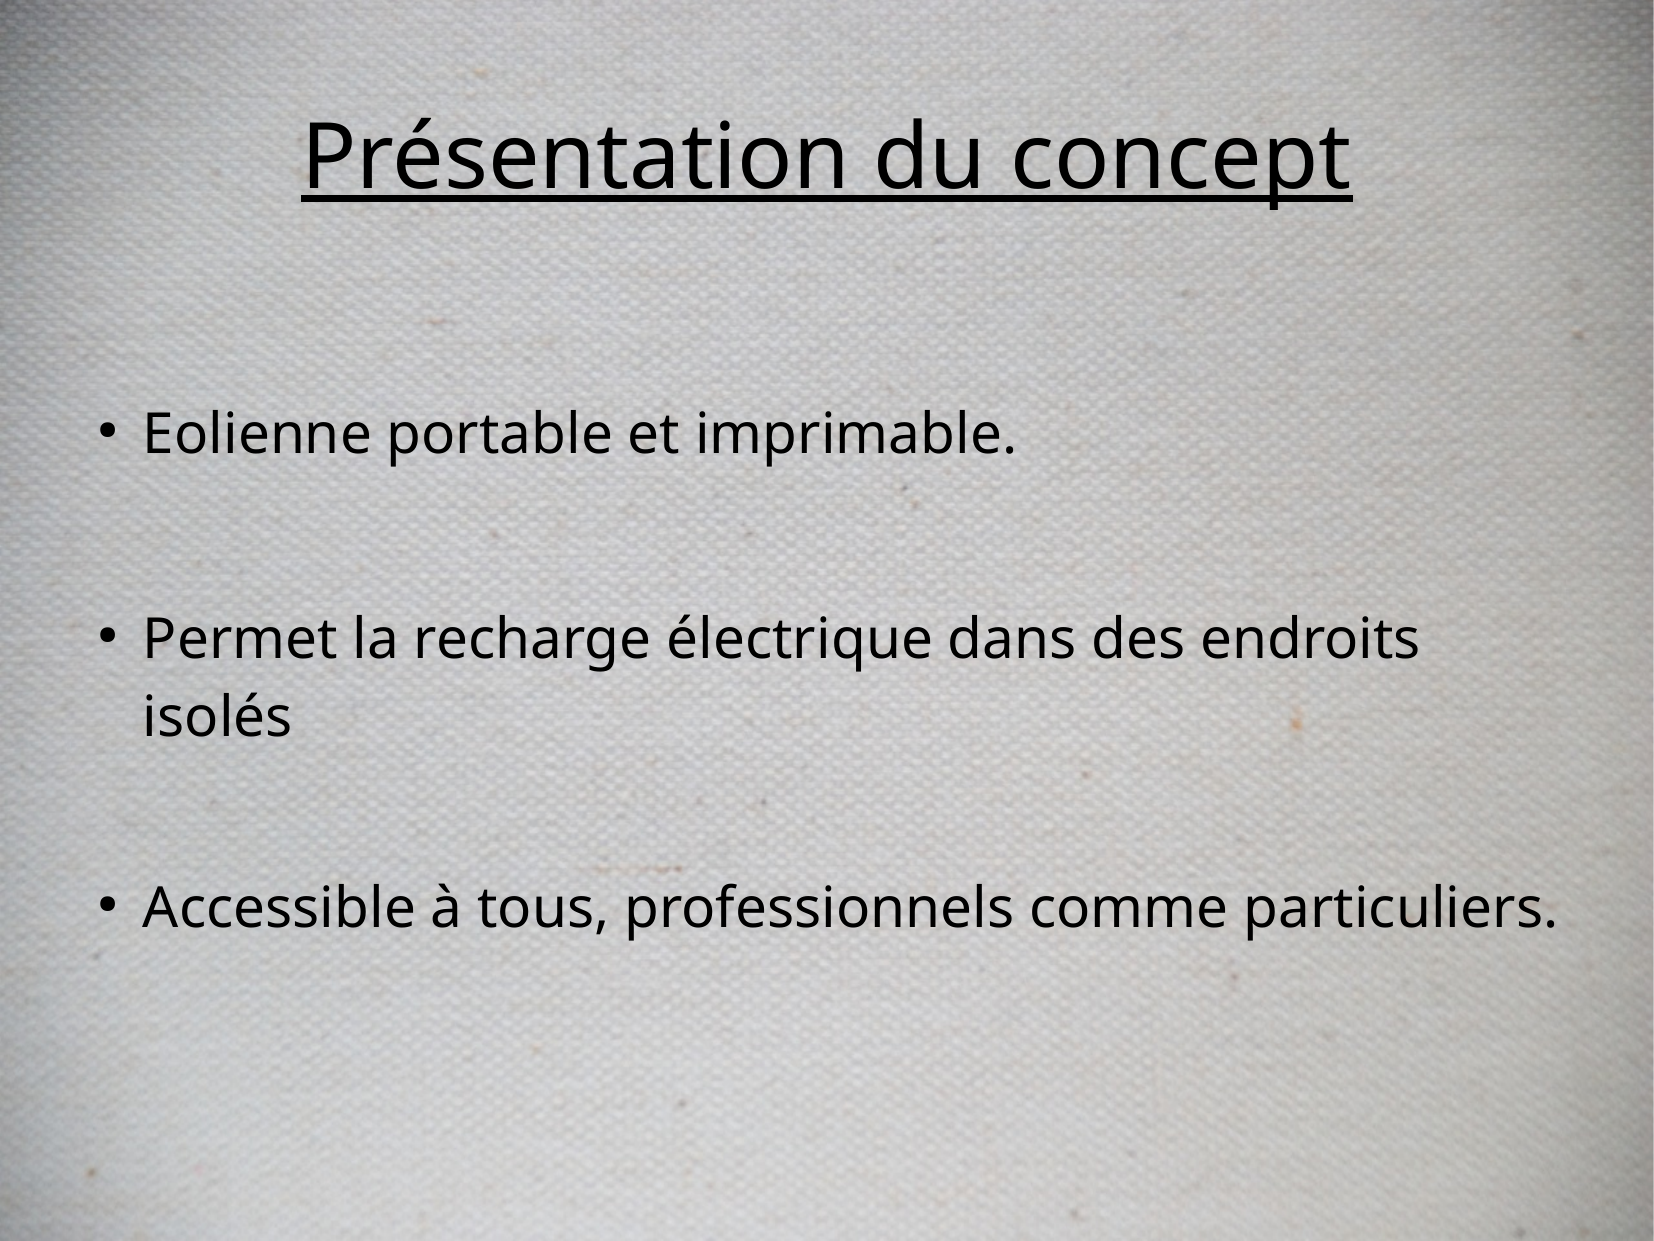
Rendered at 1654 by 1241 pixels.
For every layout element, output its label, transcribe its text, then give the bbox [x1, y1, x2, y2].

picture [0, 0, 1654, 1241]
title Présentation du concept [82, 49, 1571, 257]
list Eolienne portable et imprimable. Permet la recharge électrique dans des endroits isolés Accessible à tous, professionnels comme particuliers. [82, 290, 1571, 1010]
